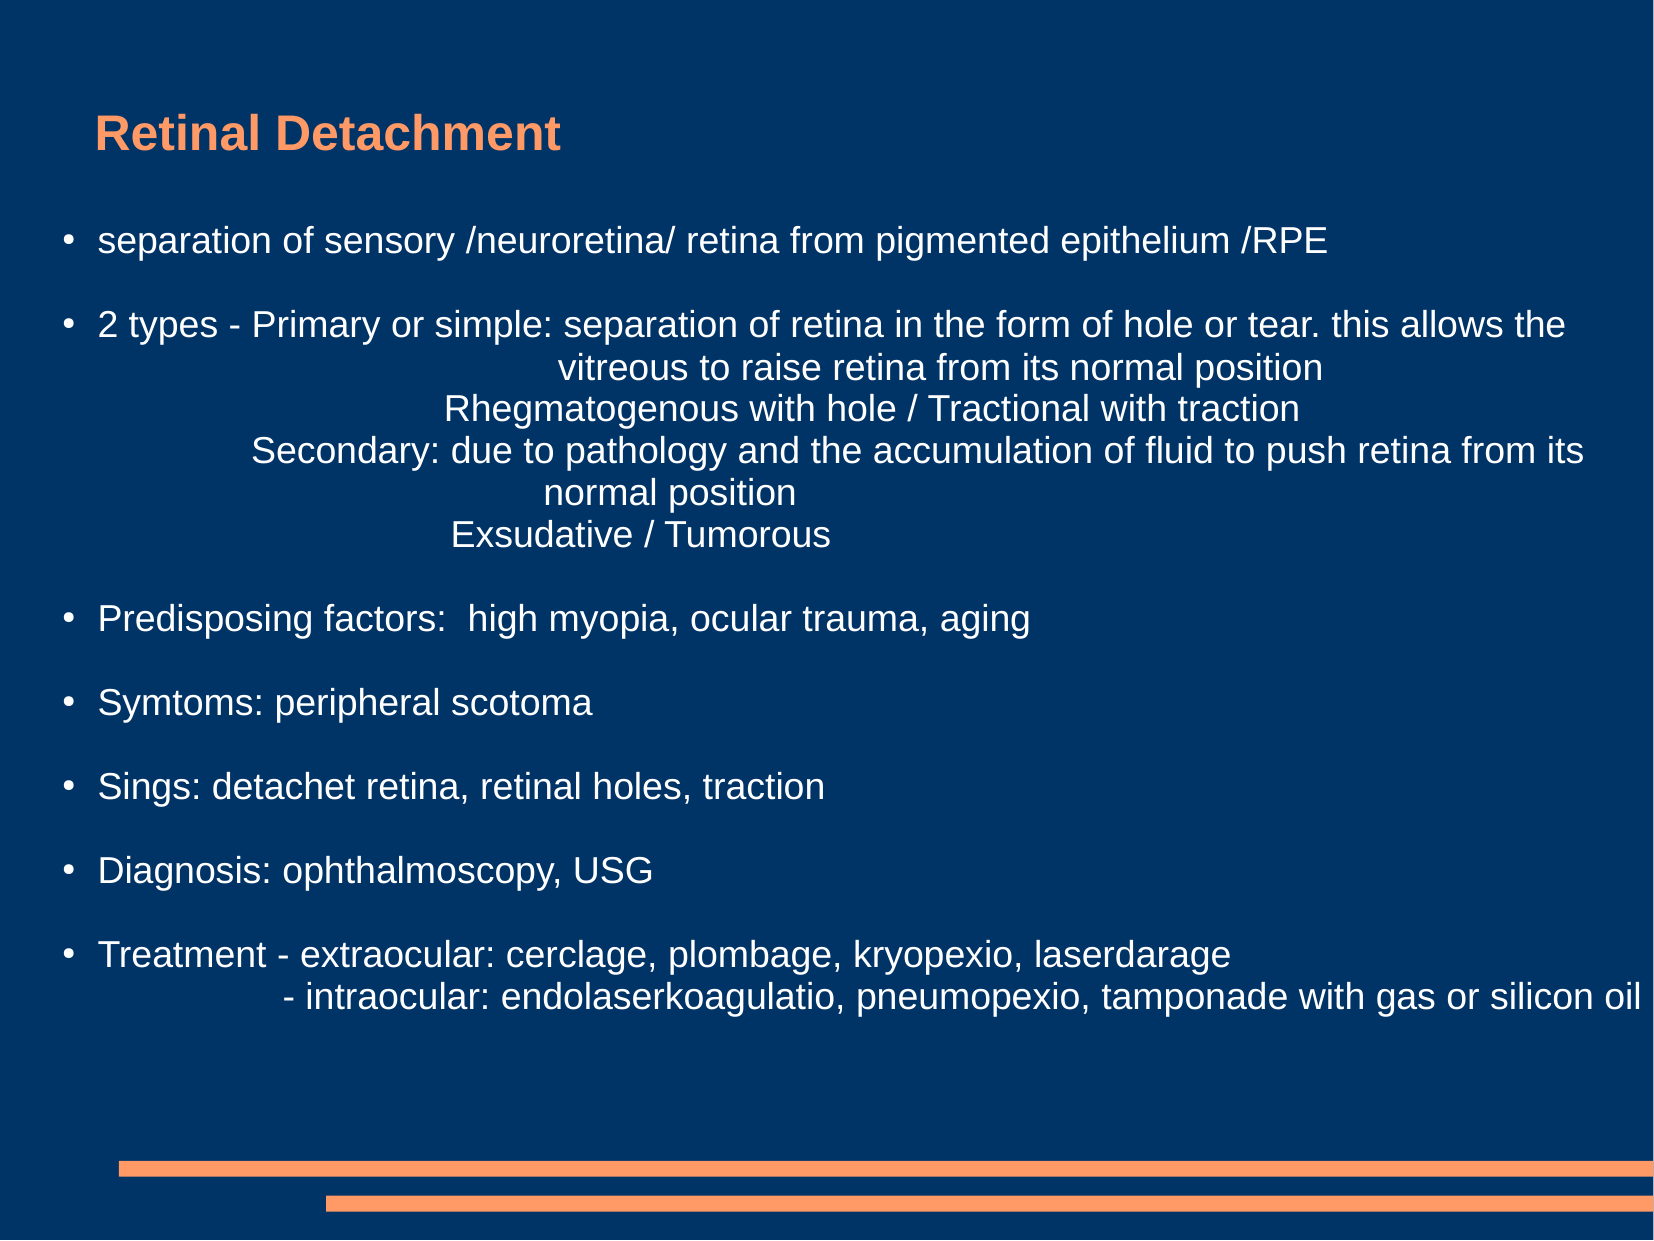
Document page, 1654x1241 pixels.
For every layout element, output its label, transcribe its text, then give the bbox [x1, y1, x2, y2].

title Retinal Detachment [94, 29, 1583, 212]
text_box separation of sensory /neuroretina/ retina from pigmented epithelium /RPE 2 types - Primary or simple: separation of retina in the form of hole or tear. this allows the vitreous to raise retina from its normal position Rhegmatogenous with hole / Tractional with traction Secondary: due to pathology and the accumulation of fluid to push retina from its normal position Exsudative / Tumorous Predisposing factors: high myopia, ocular trauma, aging Symtoms: peripheral scotoma Sings: detachet retina, retinal holes, traction Diagnosis: ophthalmoscopy, USG Treatment - extraocular: cerclage, plombage, kryopexio, laserdarage - intraocular: endolaserkoagulatio, pneumopexio, tamponade with gas or silicon oil [47, 212, 1654, 1111]
